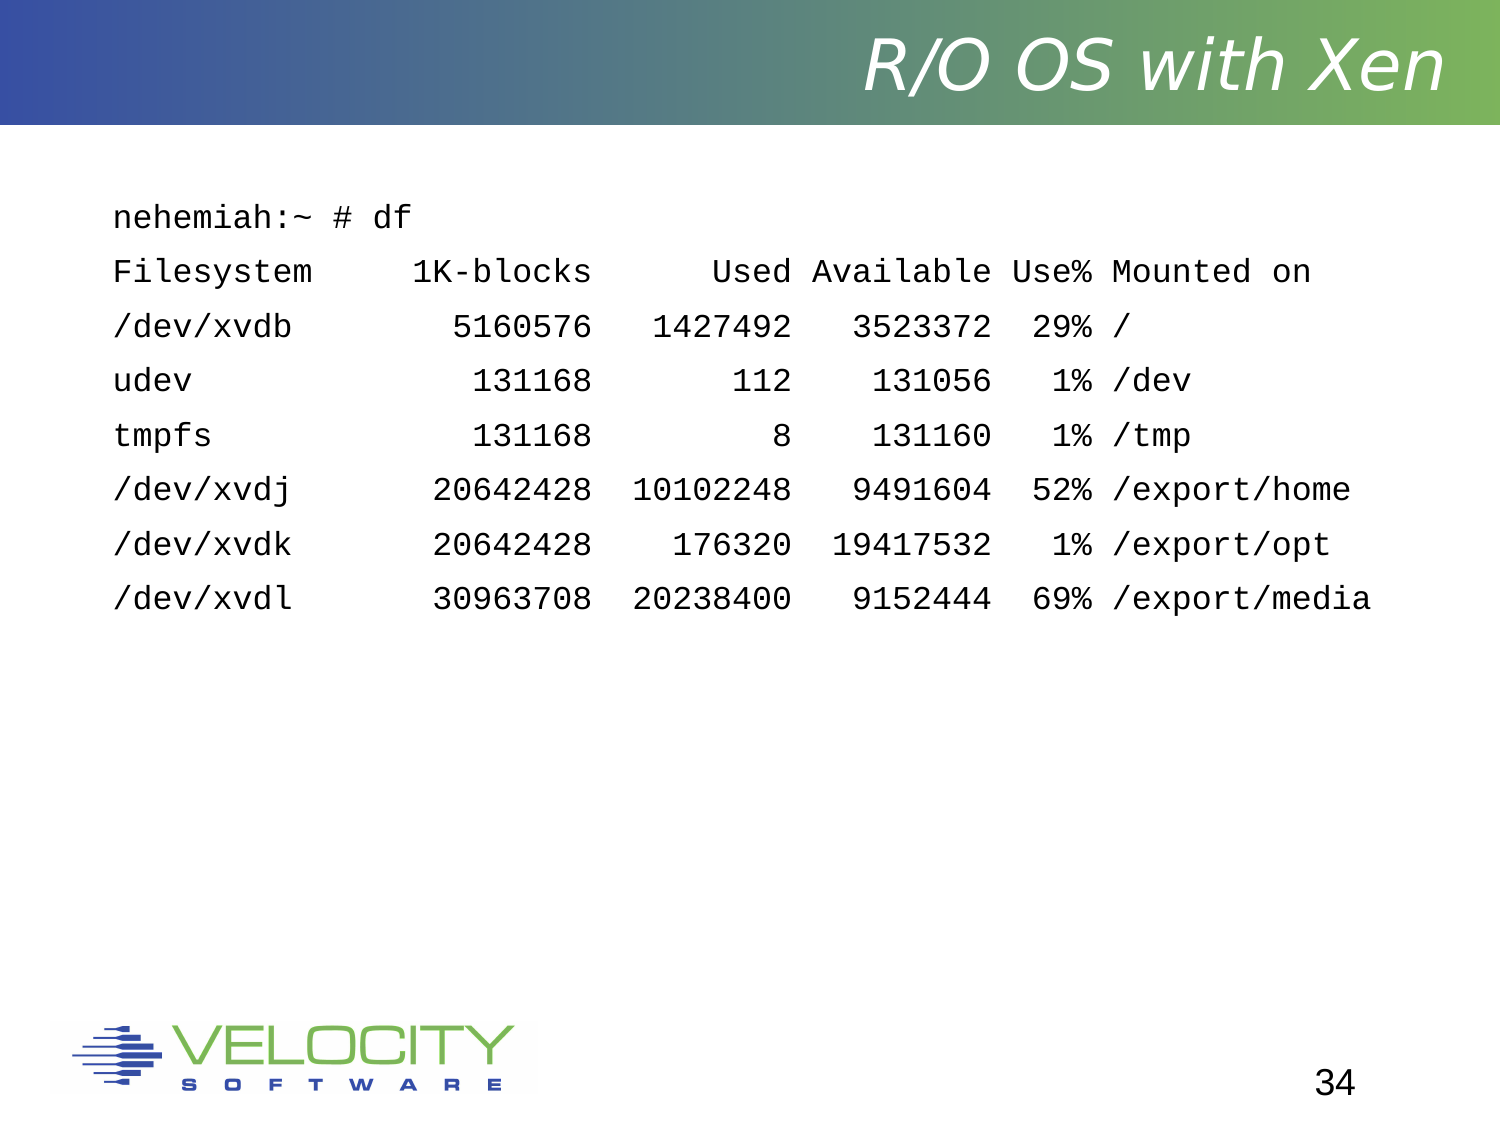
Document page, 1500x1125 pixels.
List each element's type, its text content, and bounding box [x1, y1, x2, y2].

title R/O OS with Xen [62, 12, 1463, 113]
picture [50, 1021, 538, 1094]
list nehemiah:~ # df Filesystem 1K-blocks Used Available Use% Mounted on /dev/xvdb 5160576 1427492 3523372 29% / udev 131168 112 131056 1% /dev tmpfs 131168 8 131160 1% /tmp /dev/xvdj 20642428 10102248 9491604 52% /export/home /dev/xvdk 20642428 176320 19417532 1% /export/opt /dev/xvdl 30963708 20238400 9152444 69% /export/media [70, 187, 1438, 988]
